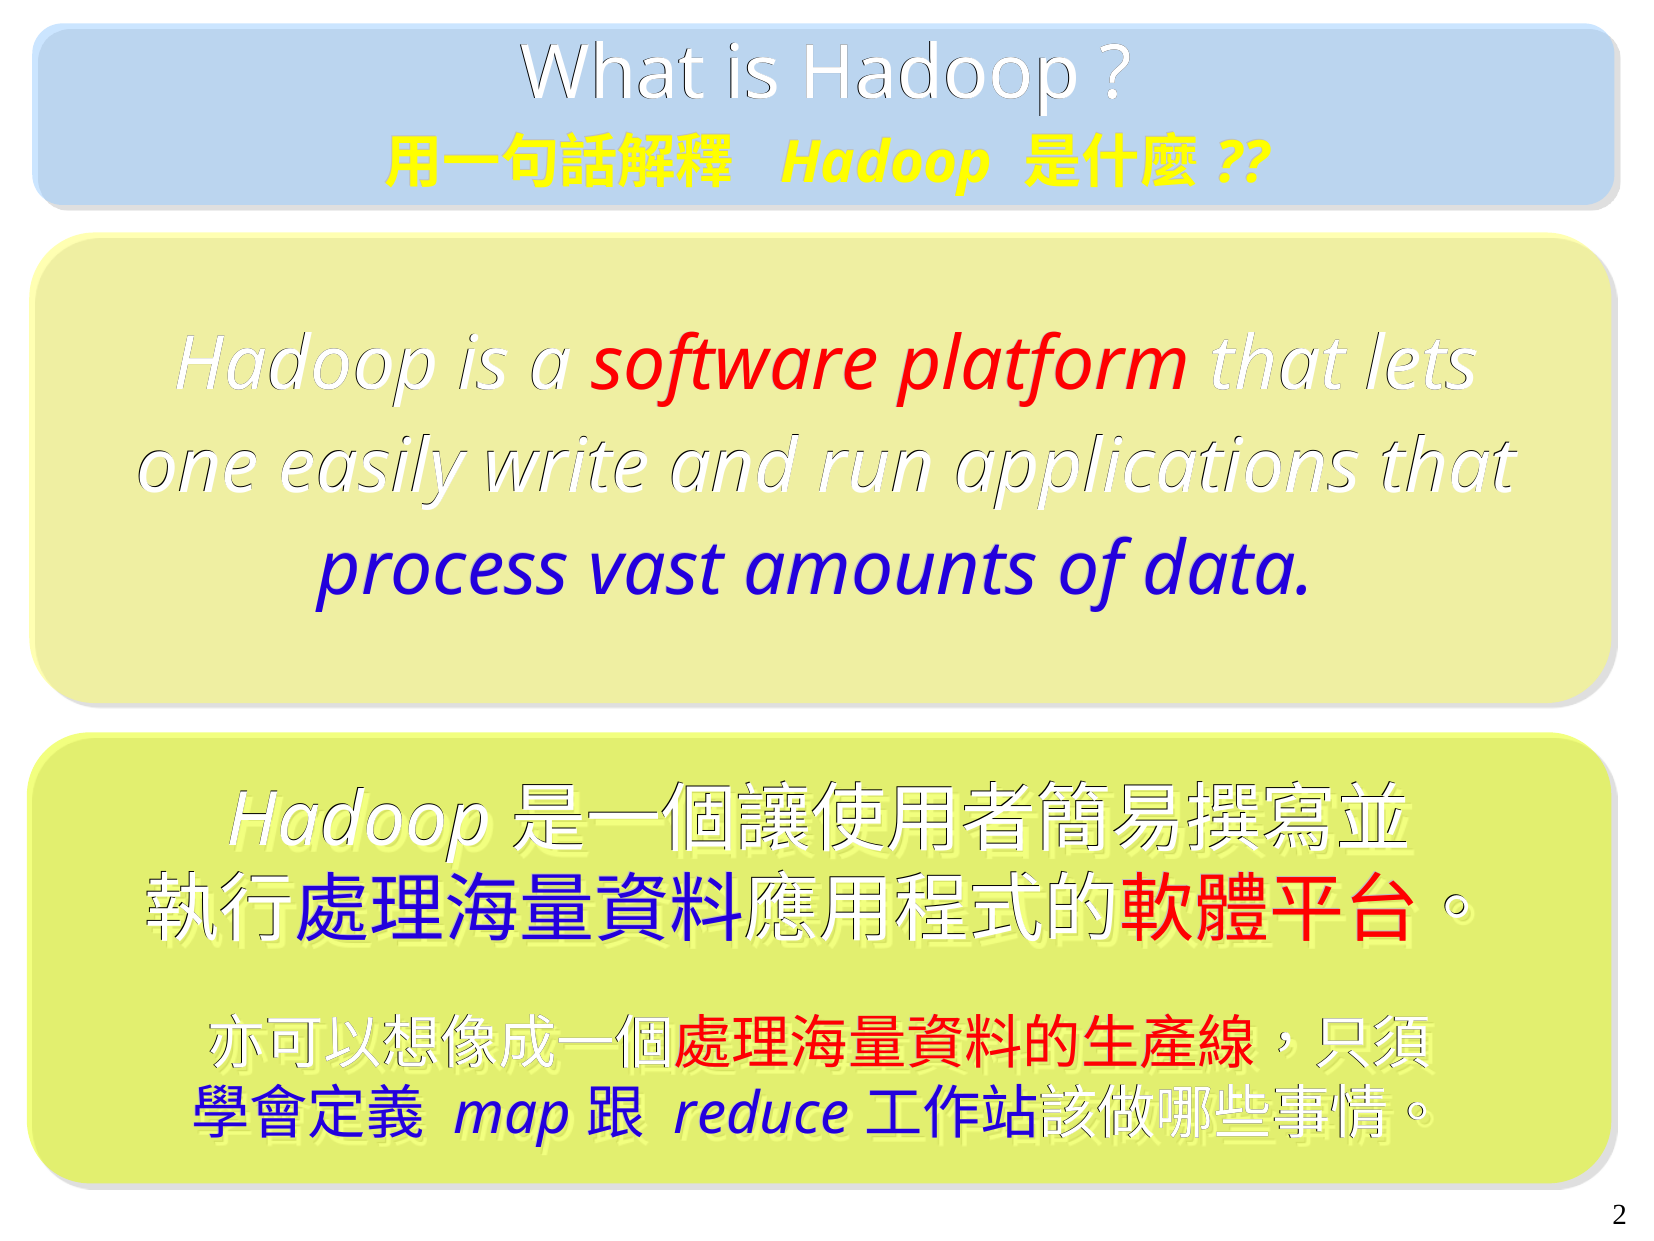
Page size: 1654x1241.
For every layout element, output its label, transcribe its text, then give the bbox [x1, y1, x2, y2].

text_box Hadoop 是一個讓使用者簡易撰寫並 執行處理海量資料應用程式的軟體平台。 亦可以想像成一個處理海量資料的生產線，只須 學會定義 map 跟 reduce 工作站該做哪些事情。 [26, 732, 1612, 1184]
title What is Hadoop ? 用一句話解釋 Hadoop 是什麼?? [123, 18, 1530, 202]
text_box Hadoop is a software platform that lets one easily write and run applications that process vast amounts of data. [124, 228, 1530, 698]
text_box [32, 23, 1615, 205]
text_box [29, 232, 1612, 704]
